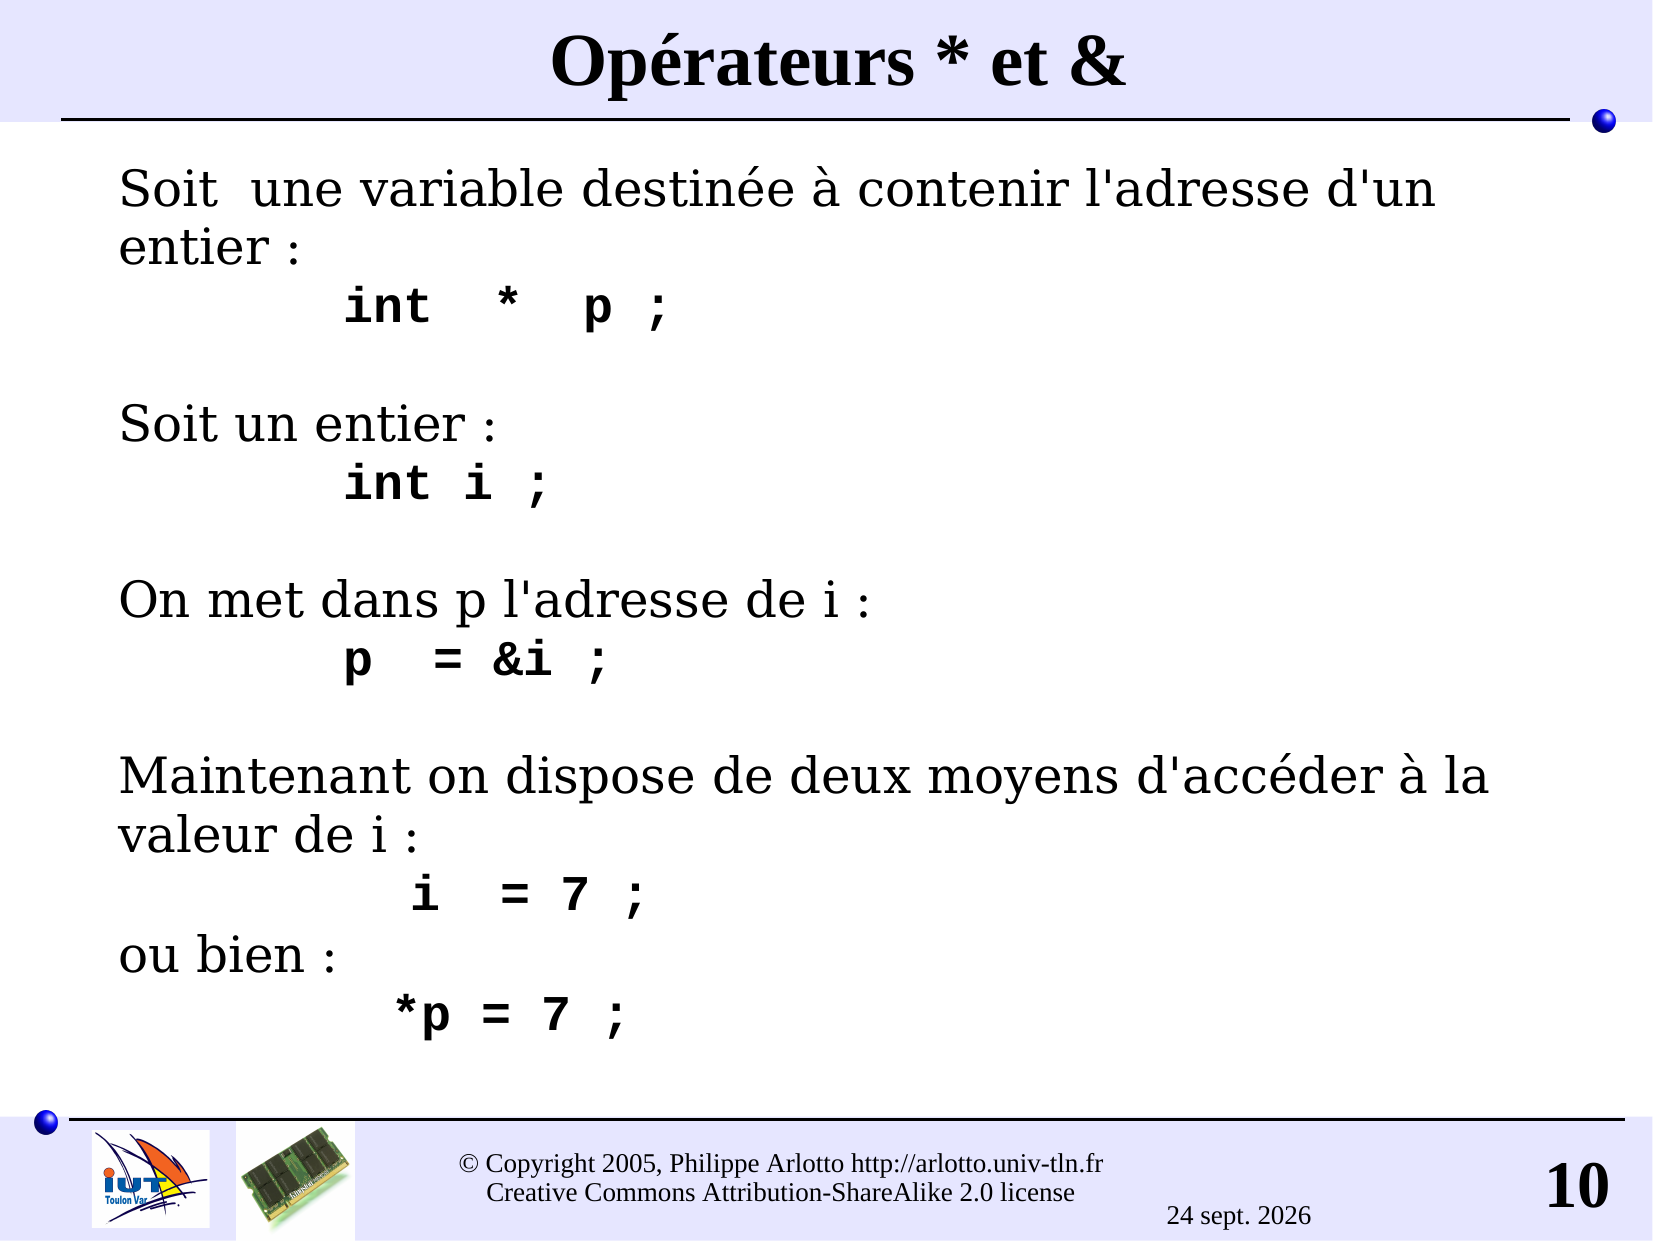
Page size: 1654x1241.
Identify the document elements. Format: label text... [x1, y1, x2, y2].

title Opérateurs * et & [95, 14, 1585, 107]
picture [236, 1121, 355, 1241]
text_box Soit une variable destinée à contenir l'adresse d'un entier : int * p ; Soit un entier : int i ; On met dans p l'adresse de i : p = &i ; Maintenant on dispose de deux moyens d'accéder à la valeur de i : i = 7 ; ou bien : *p = 7 ; [118, 159, 1506, 1104]
